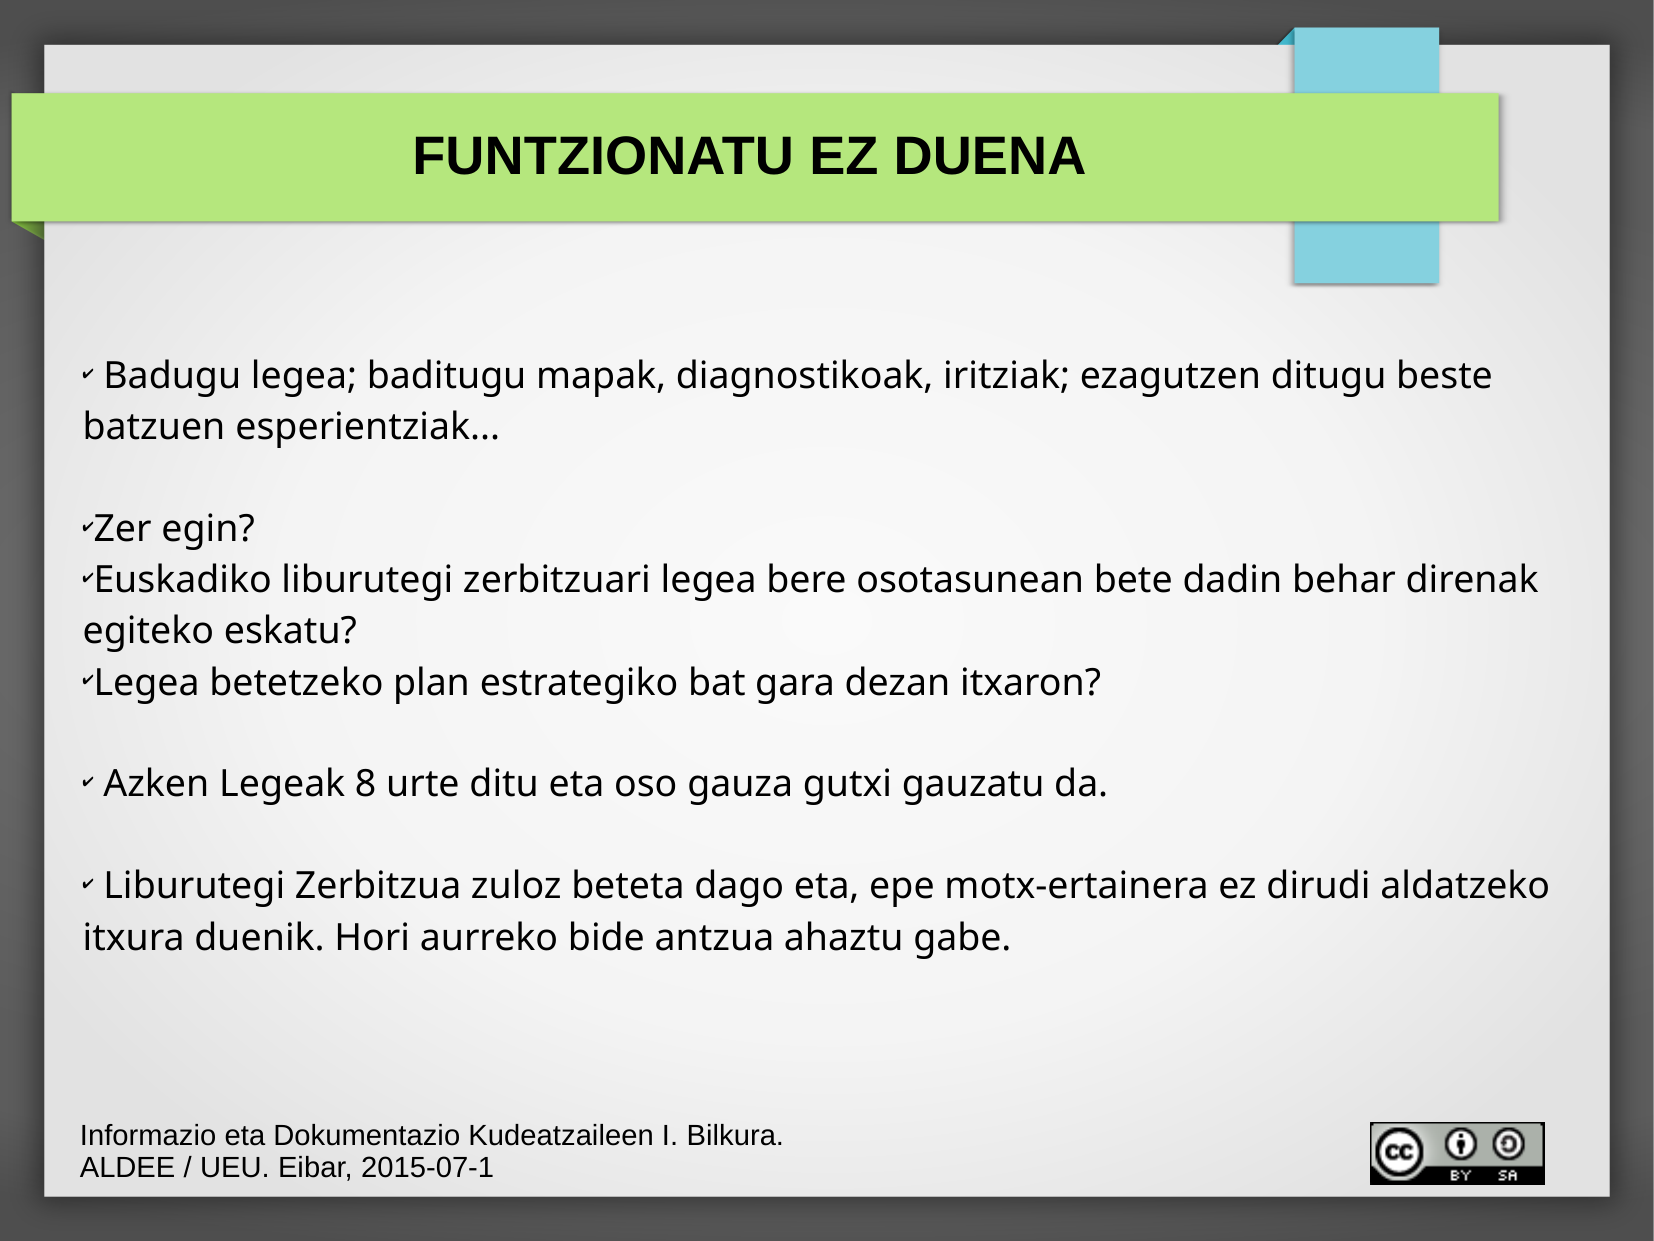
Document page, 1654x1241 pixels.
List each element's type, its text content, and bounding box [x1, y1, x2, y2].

subtitle Badugu legea; baditugu mapak, diagnostikoak, iritziak; ezagutzen ditugu beste batzuen esperientziak... Zer egin? Euskadiko liburutegi zerbitzuari legea bere osotasunean bete dadin behar direnak egiteko eskatu? Legea betetzeko plan estrategiko bat gara dezan itxaron? Azken Legeak 8 urte ditu eta oso gauza gutxi gauzatu da. Liburutegi Zerbitzua zuloz beteta dago eta, epe motx-ertainera ez dirudi aldatzeko itxura duenik. Hori aurreko bide antzua ahaztu gabe. [82, 295, 1571, 1015]
text_box FUNTZIONATU EZ DUENA [23, 118, 1477, 194]
picture [0, 0, 1654, 1241]
text_box Informazio eta Dokumentazio Kudeatzaileen I. Bilkura. ALDEE / UEU. Eibar, 2015-07-1 [65, 1078, 1583, 1231]
